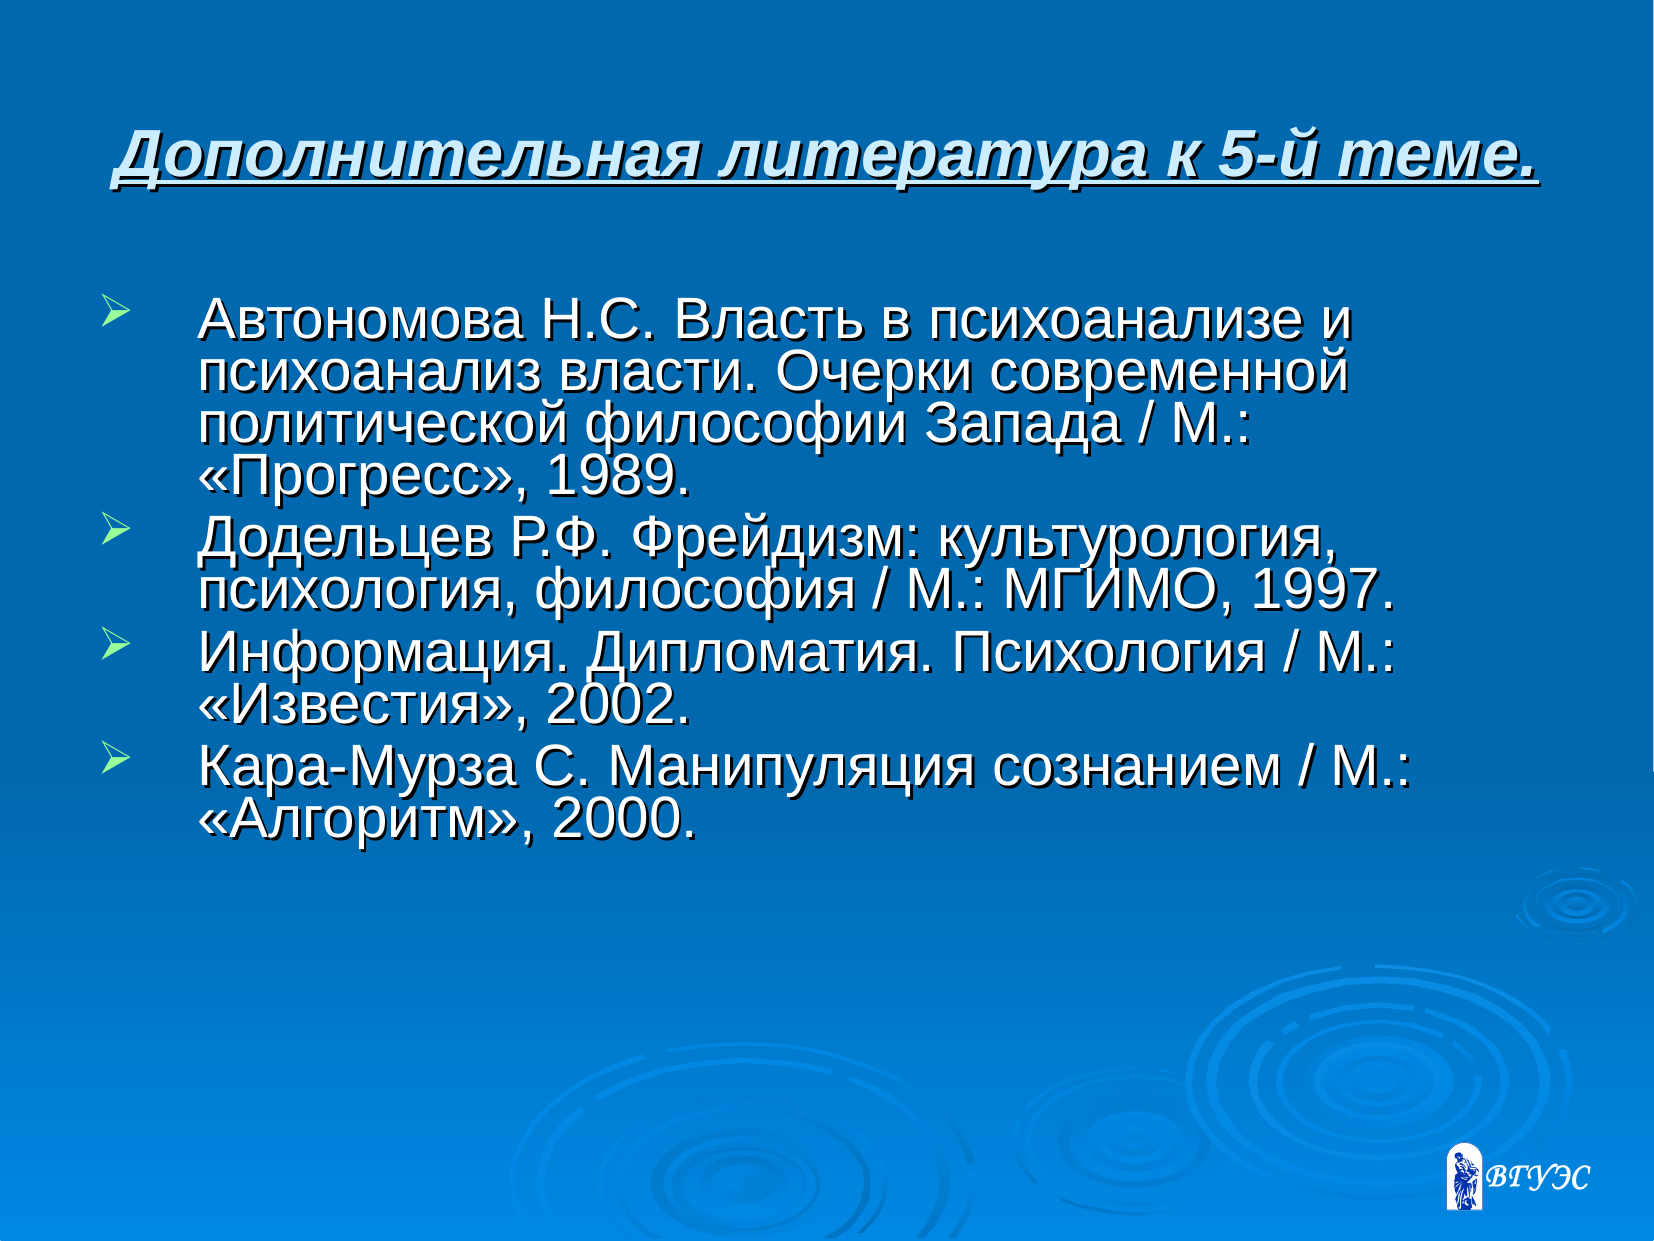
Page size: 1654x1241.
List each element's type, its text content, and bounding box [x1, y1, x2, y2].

list Автономова Н.С. Власть в психоанализе и психоанализ власти. Очерки современной политической философии Запада / М.: «Прогресс», 1989. Додельцев Р.Ф. Фрейдизм: культурология, психология, философия / М.: МГИМО, 1997. Информация. Дипломатия. Психология / М.: «Известия», 2002. Кара-Мурза С. Манипуляция сознанием / М.: «Алгоритм», 2000. [82, 289, 1571, 1108]
picture [1446, 1142, 1592, 1211]
title Дополнительная литература к 5-й теме. [82, 50, 1571, 257]
